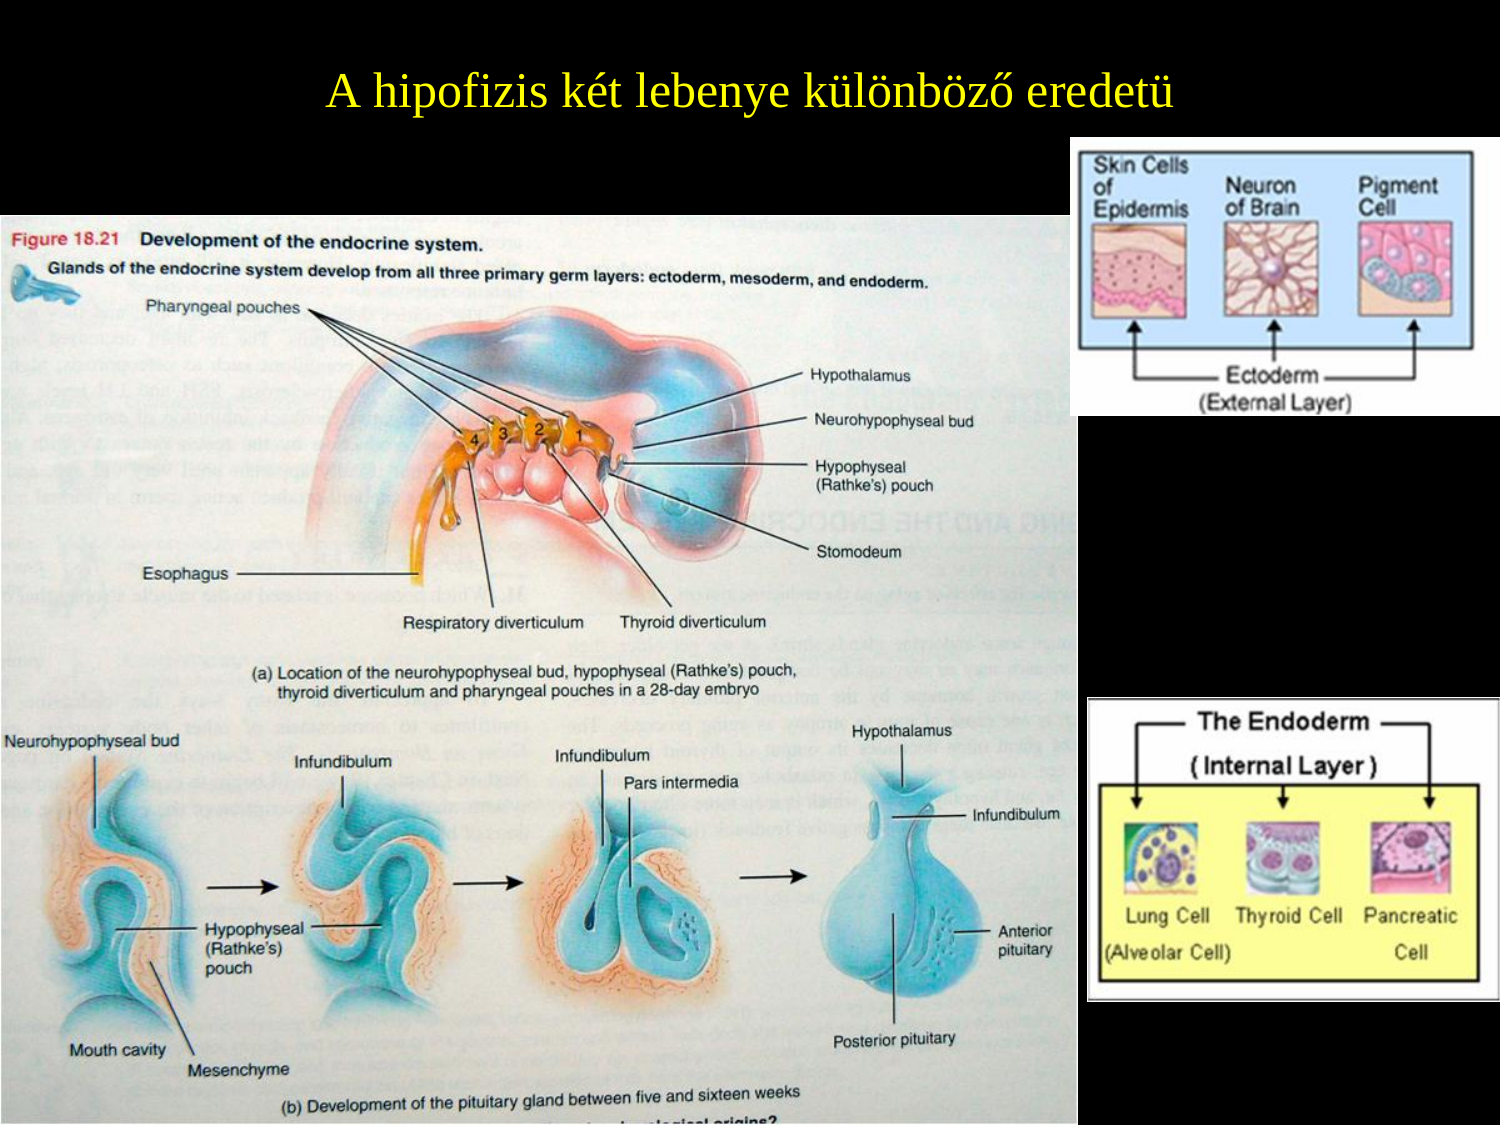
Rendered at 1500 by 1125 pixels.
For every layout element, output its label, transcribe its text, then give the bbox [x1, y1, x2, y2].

picture [0, 137, 1500, 1125]
title A hipofizis két lebenye különböző eredetü [112, 24, 1388, 150]
picture [1087, 697, 1500, 1002]
list [762, 674, 1388, 1000]
list [762, 324, 1388, 651]
